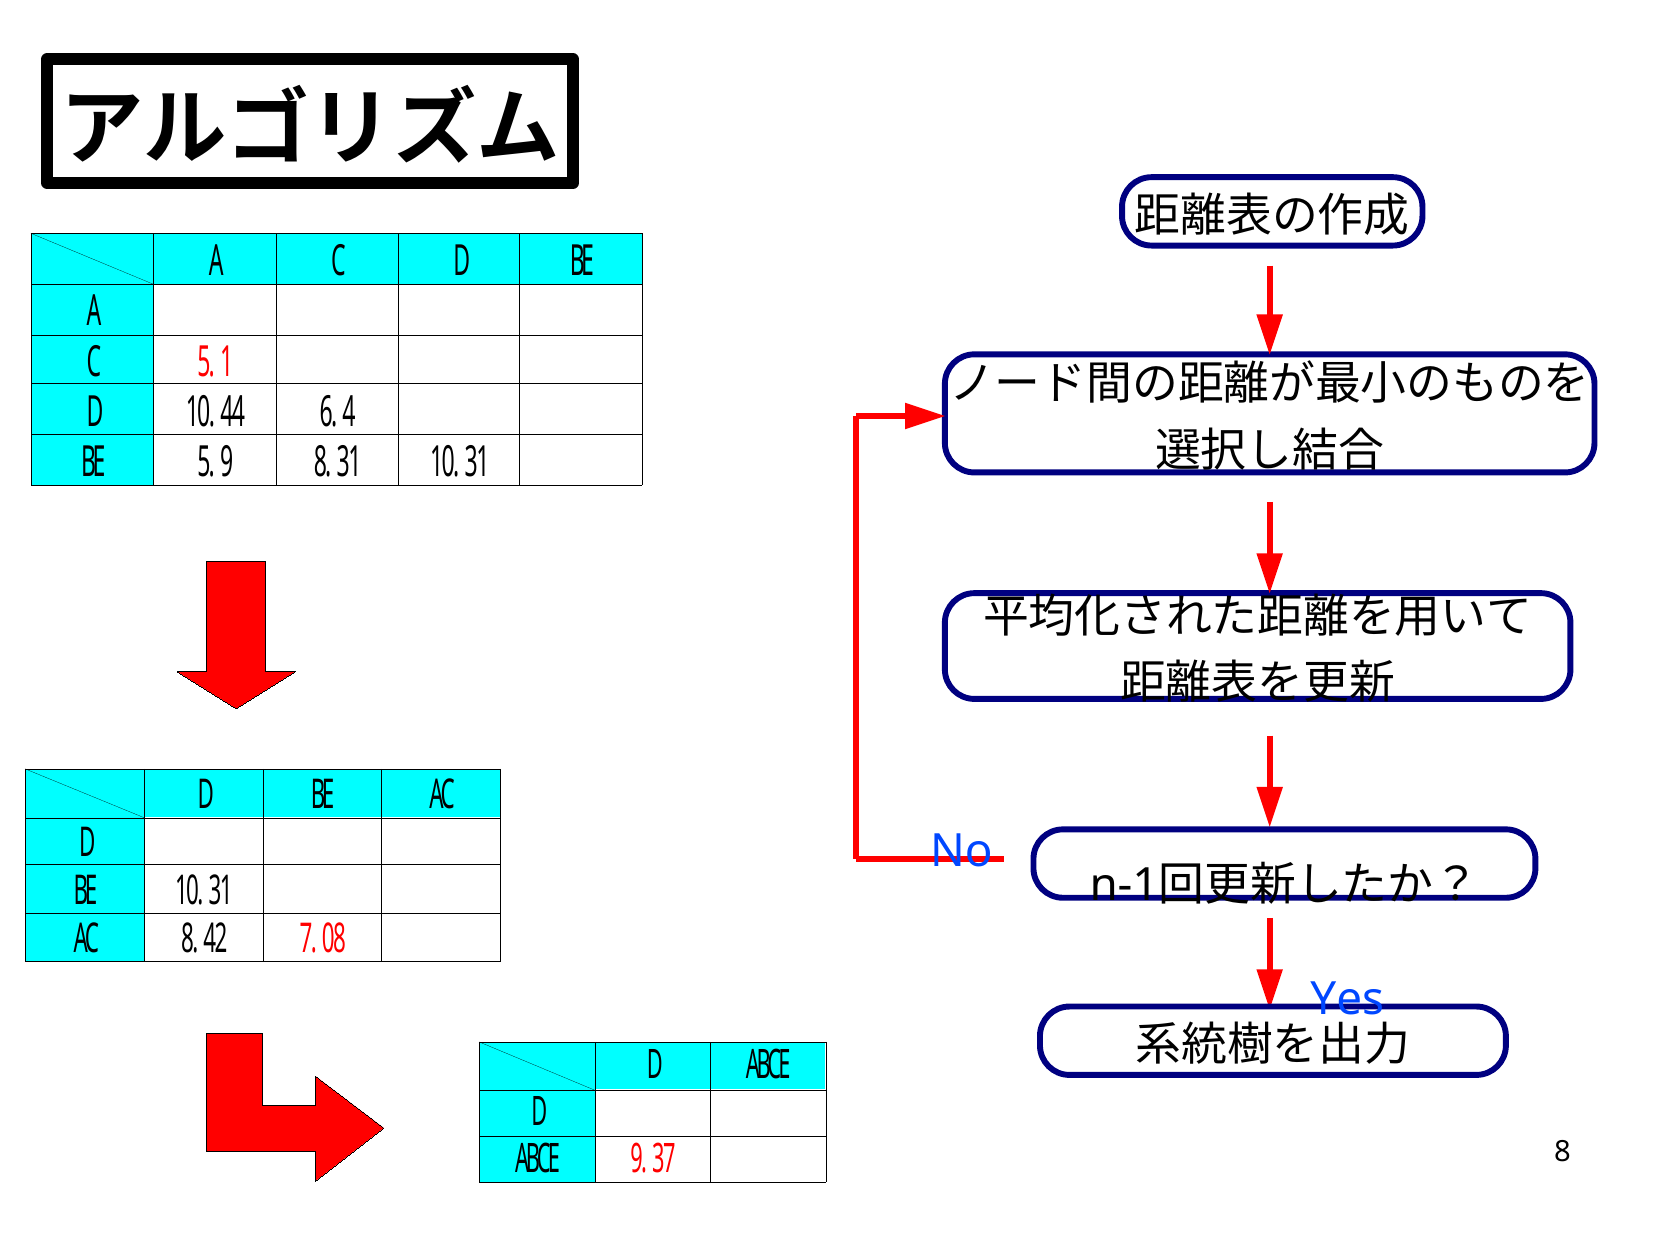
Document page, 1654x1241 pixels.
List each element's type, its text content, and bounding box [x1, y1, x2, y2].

text_box 距離表の作成 [1122, 177, 1423, 246]
chart [477, 1039, 828, 1187]
text_box n-1回更新したか？ [1097, 878, 1110, 898]
text_box 系統樹を出力 [1039, 1006, 1506, 1075]
text_box n-1回更新したか？ [1033, 829, 1536, 898]
text_box ノード間の距離が最小のものを 選択し結合 [944, 354, 1595, 473]
text_box [177, 561, 296, 709]
text_box アルゴリズム [47, 59, 573, 184]
chart [23, 766, 502, 975]
chart [29, 230, 645, 502]
text_box No [915, 779, 1008, 845]
text_box [206, 1033, 384, 1182]
text_box Yes [1295, 926, 1401, 992]
text_box n-1回更新したか？ [1397, 876, 1414, 898]
text_box n-1回更新したか？ [1165, 867, 1196, 898]
text_box 平均化された距離を用いて 距離表を更新 [944, 593, 1571, 699]
